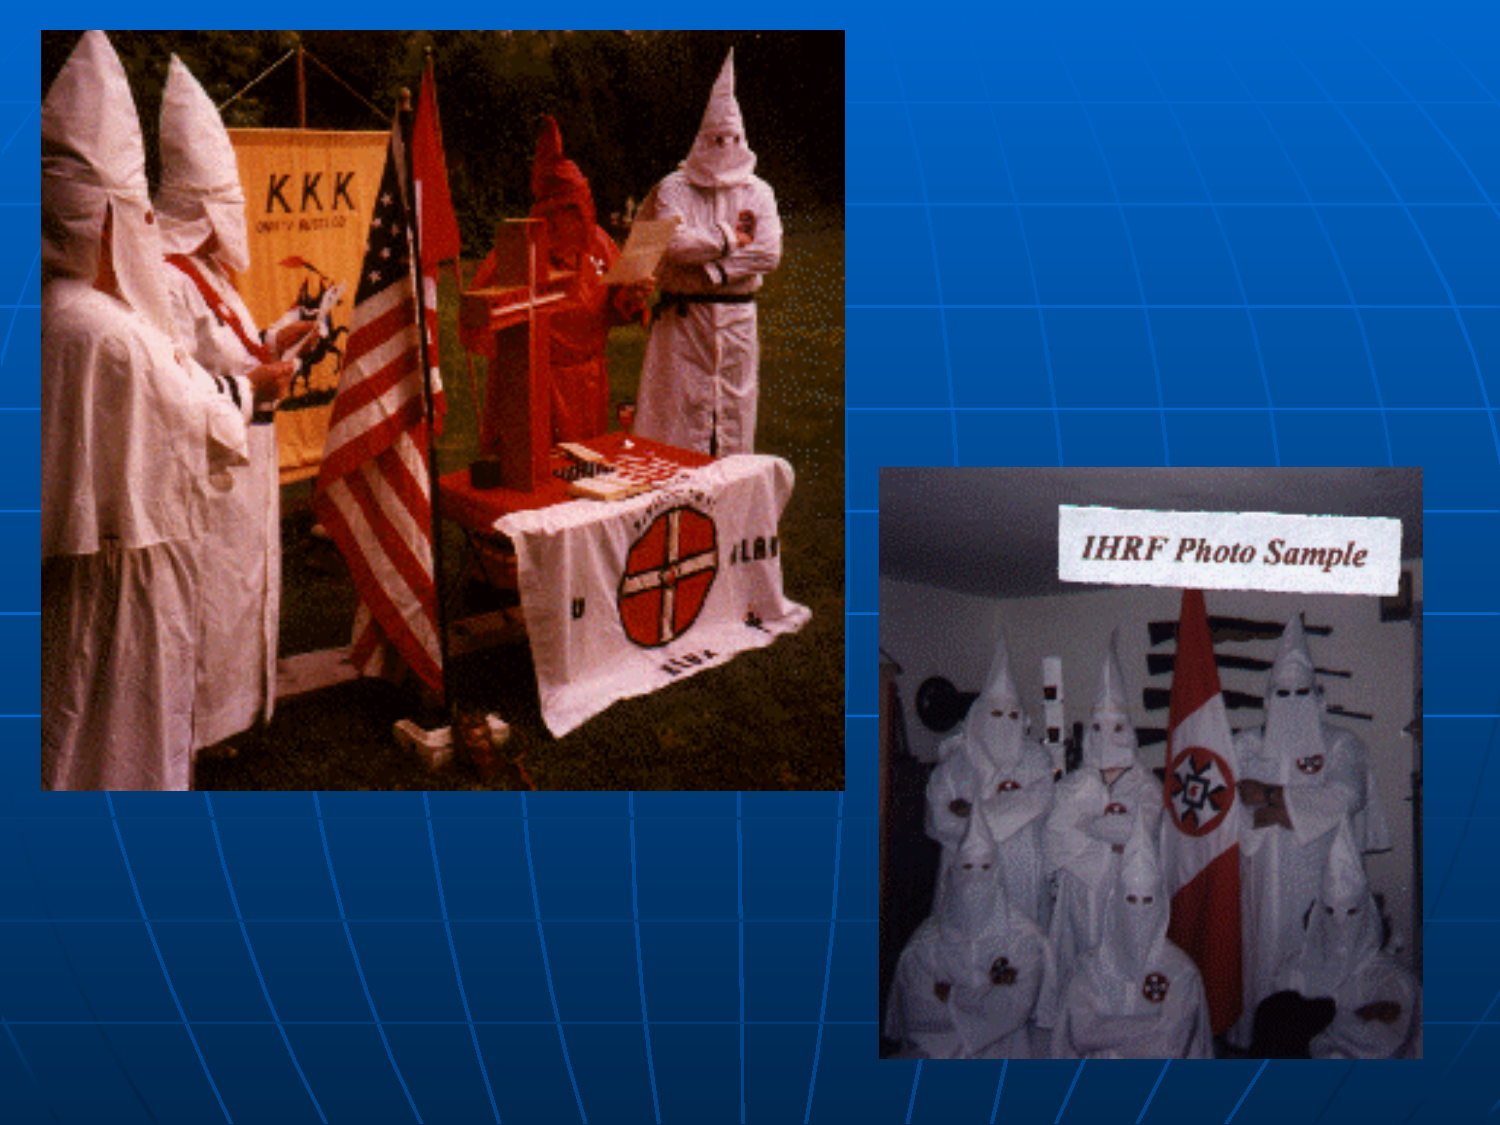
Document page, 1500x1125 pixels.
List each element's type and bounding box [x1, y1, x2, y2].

picture [879, 467, 1423, 1059]
picture [41, 30, 845, 791]
